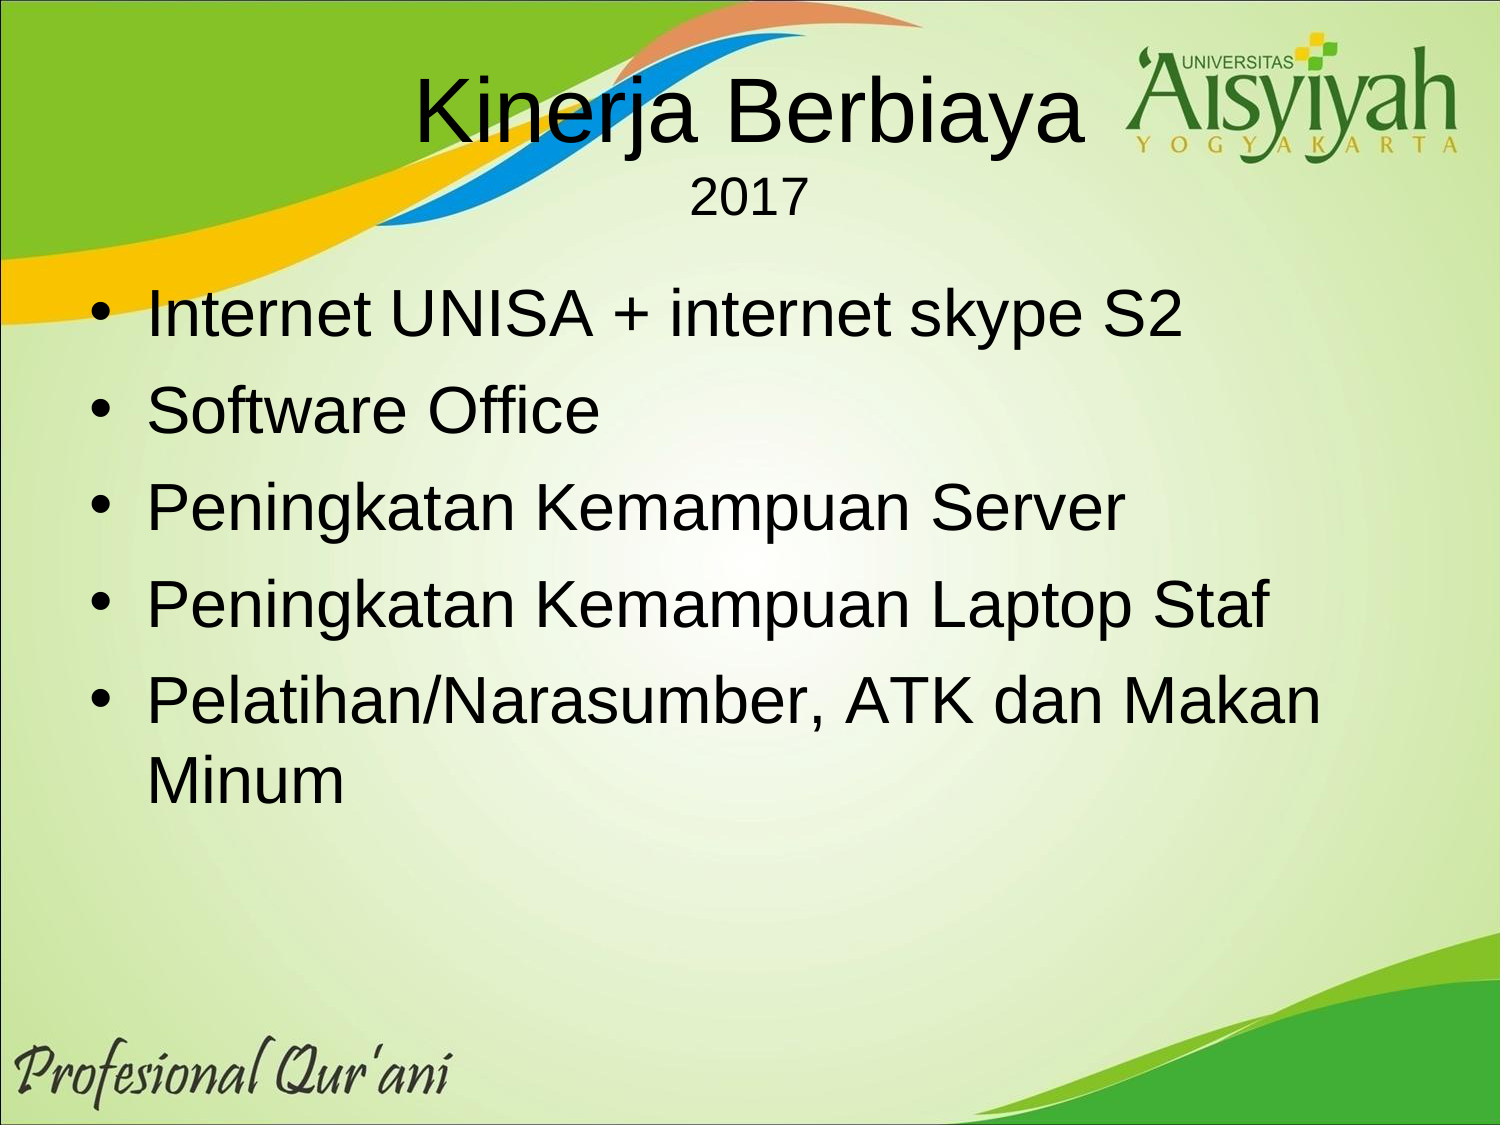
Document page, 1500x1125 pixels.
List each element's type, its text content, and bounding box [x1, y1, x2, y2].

title Kinerja Berbiaya 2017 [75, 43, 1426, 234]
list Internet UNISA + internet skype S2 Software Office Peningkatan Kemampuan Server Peningkatan Kemampuan Laptop Staf Pelatihan/Narasumber, ATK dan Makan Minum [75, 262, 1426, 1005]
picture [0, 0, 1500, 1125]
